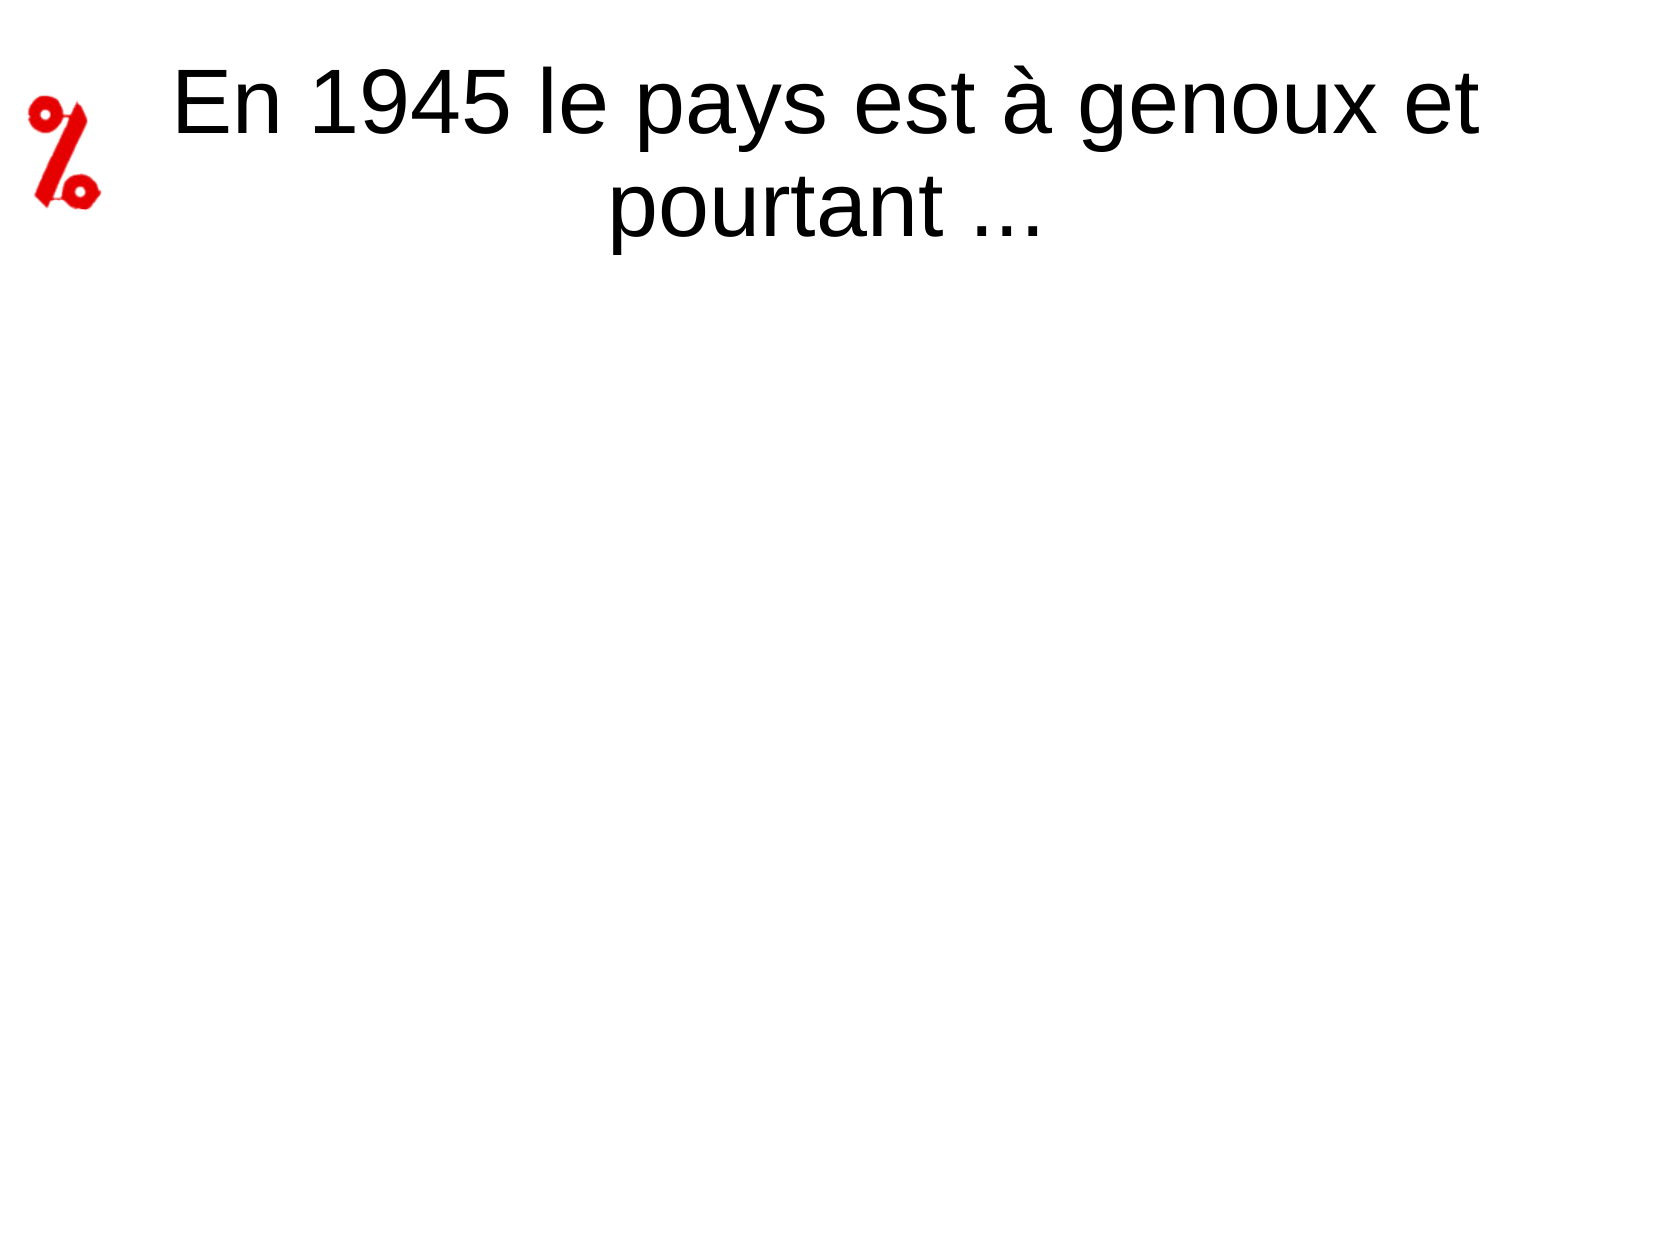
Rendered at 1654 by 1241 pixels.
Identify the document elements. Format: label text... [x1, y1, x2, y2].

picture [0, 88, 82, 219]
title En 1945 le pays est à genoux et pourtant ... [82, 49, 1571, 257]
